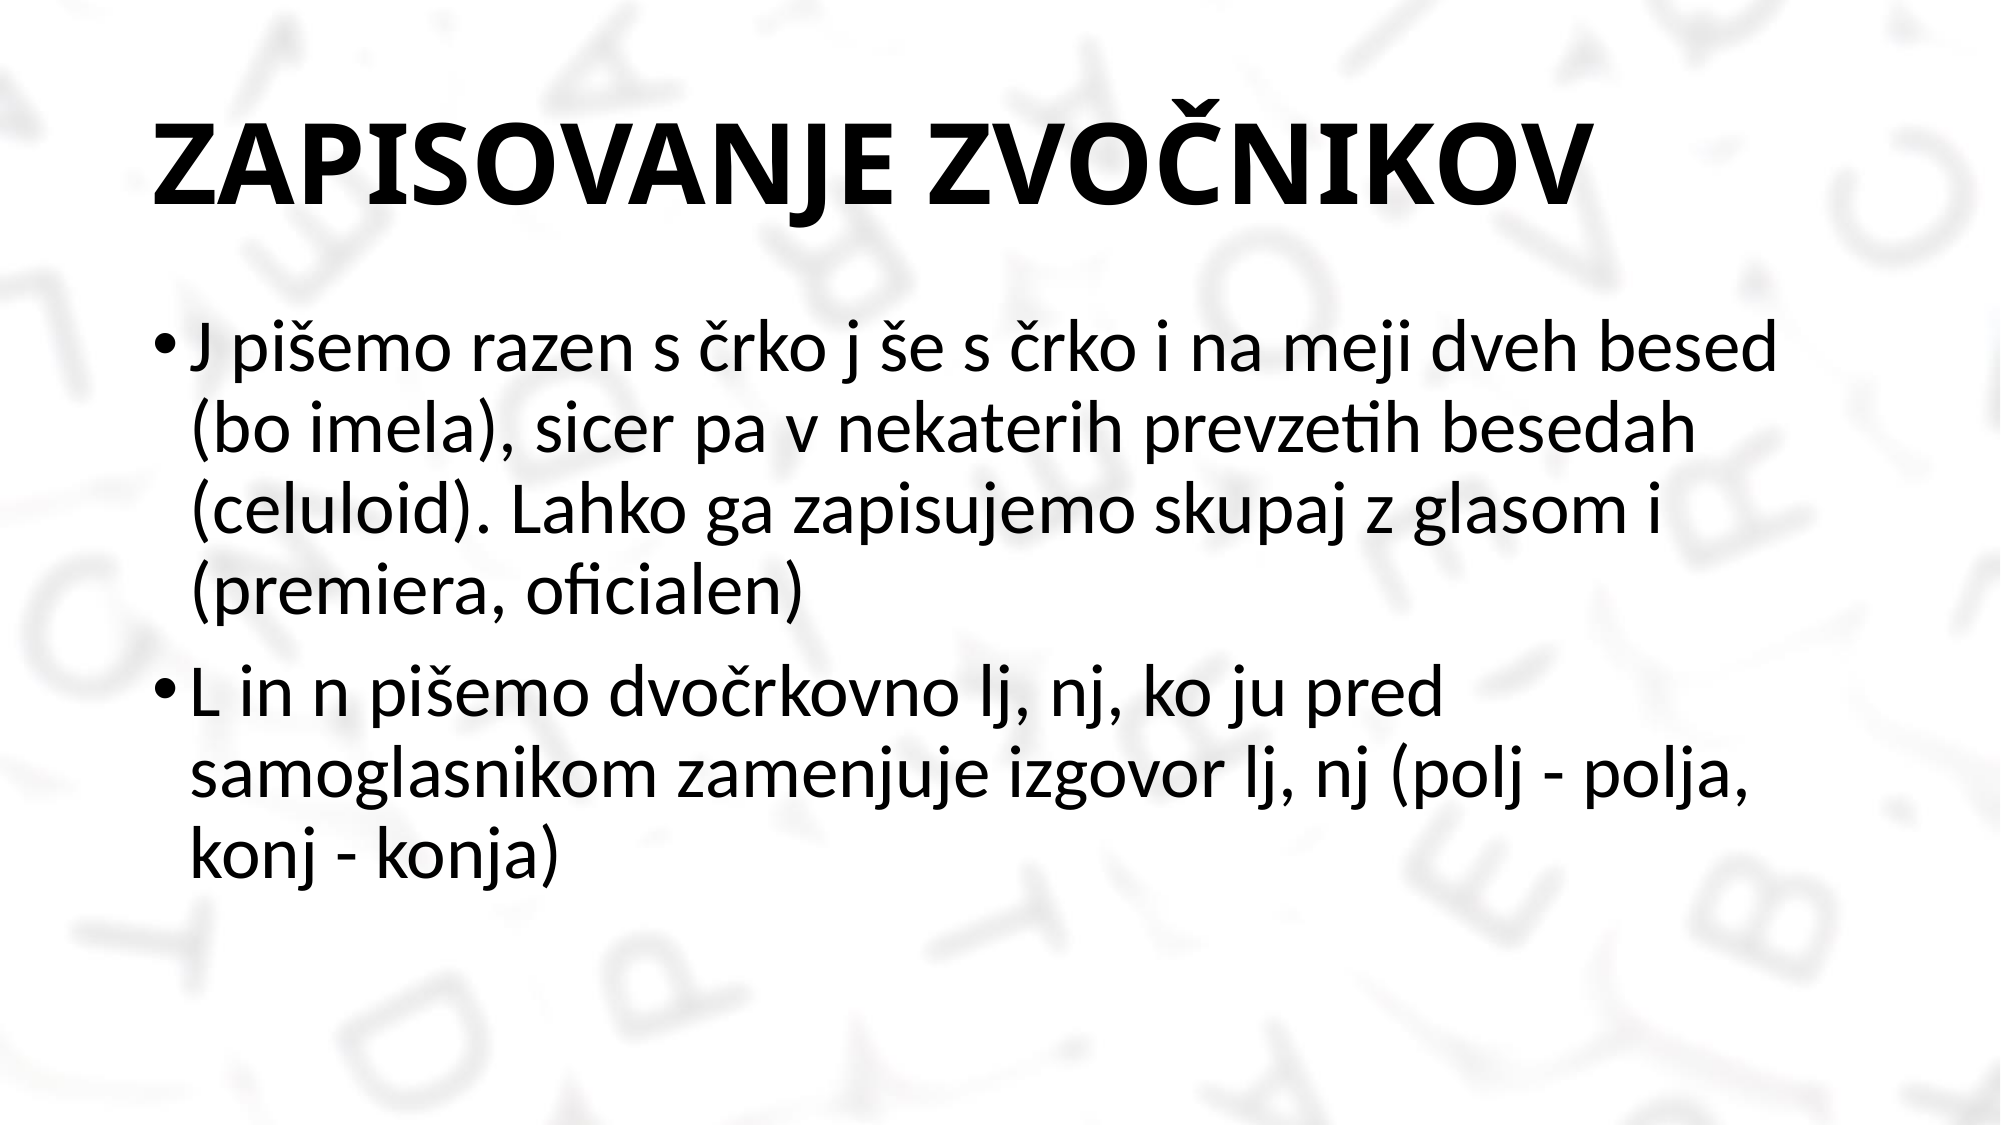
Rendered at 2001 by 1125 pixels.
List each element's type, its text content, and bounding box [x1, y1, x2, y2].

list J pišemo razen s črko j še s črko i na meji dveh besed (bo imela), sicer pa v nekaterih prevzetih besedah (celuloid). Lahko ga zapisujemo skupaj z glasom i (premiera, oficialen) L in n pišemo dvočrkovno lj, nj, ko ju pred samoglasnikom zamenjuje izgovor lj, nj (polj - polja, konj - konja) [137, 299, 1863, 1014]
title ZAPISOVANJE ZVOČNIKOV [137, 59, 1863, 278]
picture [0, 0, 2001, 1125]
